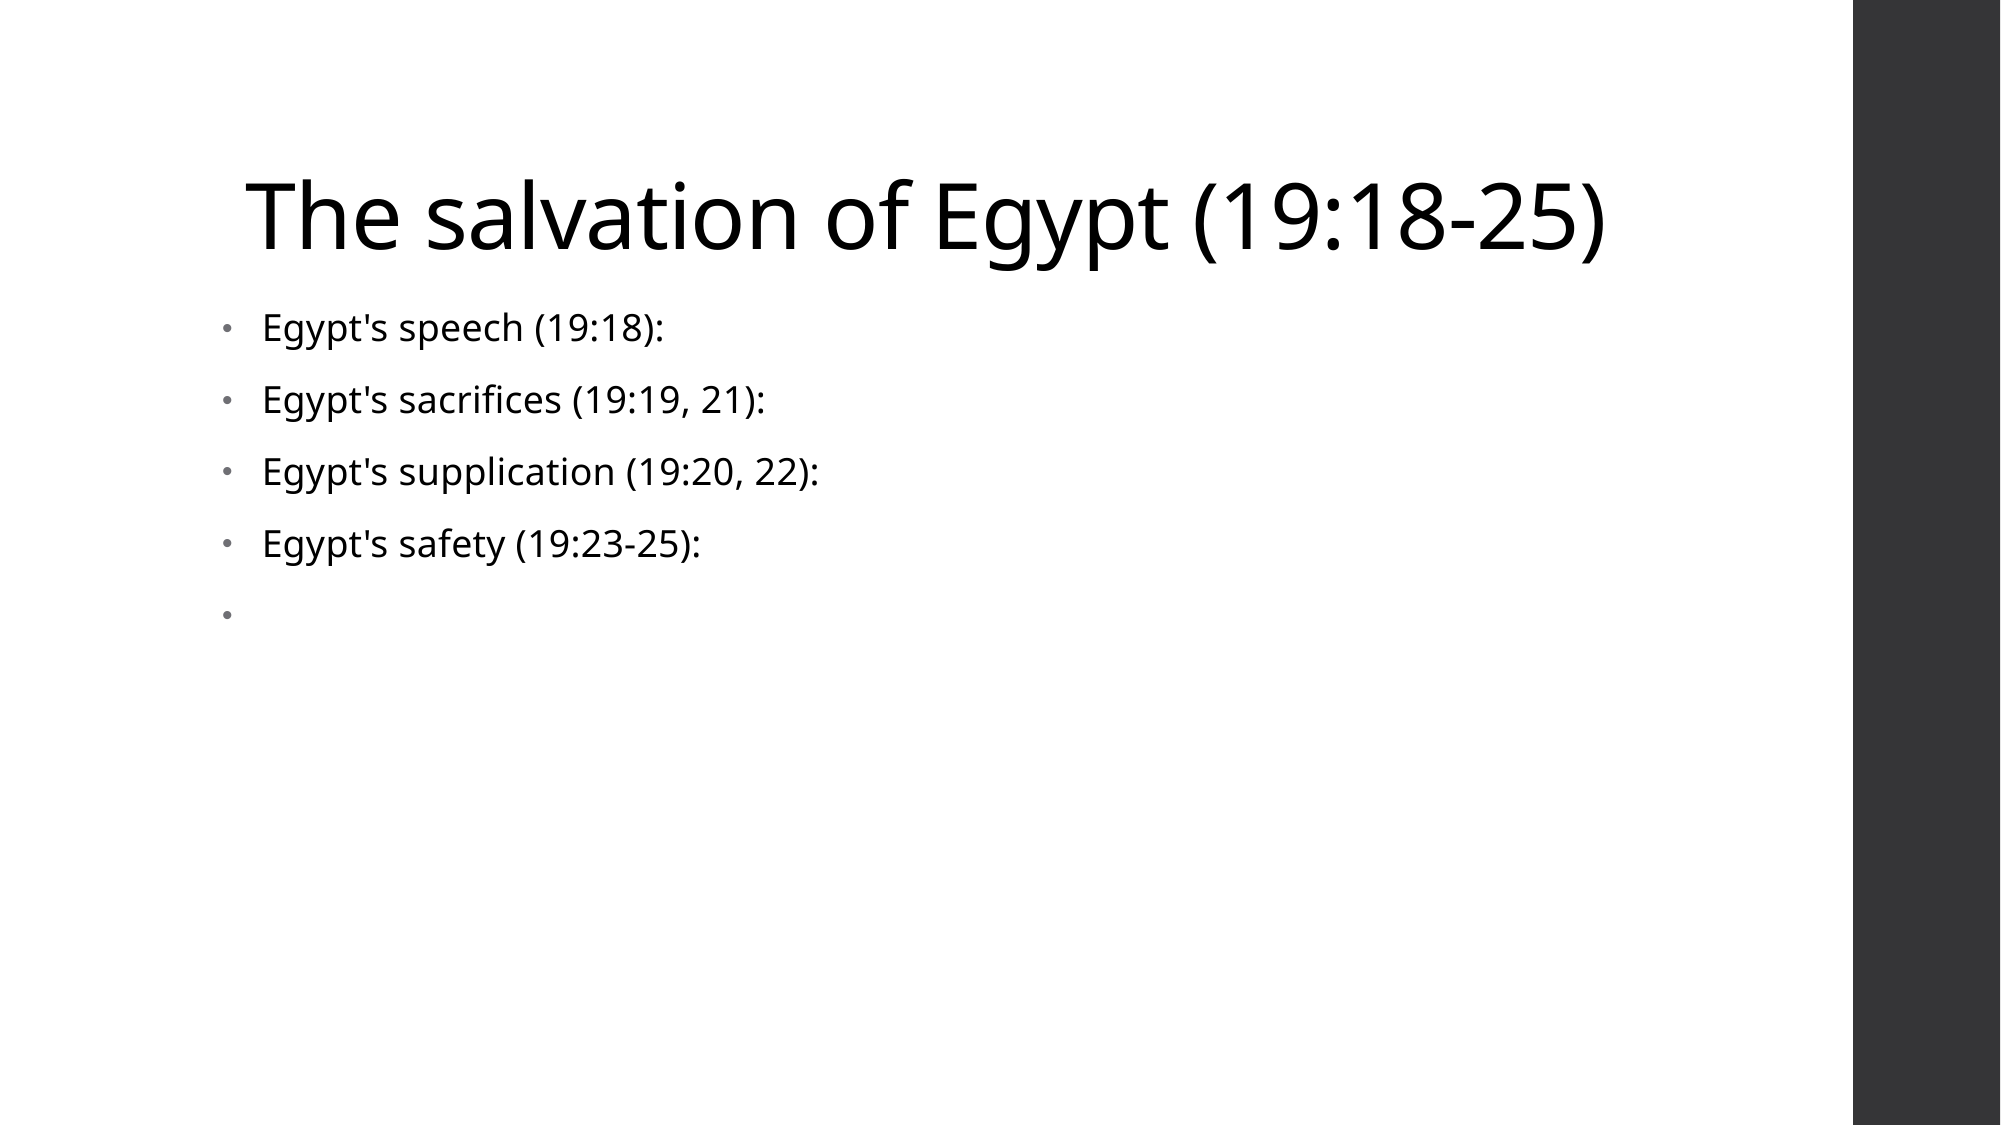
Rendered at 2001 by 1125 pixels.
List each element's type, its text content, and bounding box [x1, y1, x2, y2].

title The salvation of Egypt (19:18-25) [206, 60, 1797, 278]
list Egypt's speech (19:18): Egypt's sacrifices (19:19, 21): Egypt's supplication (19:20, 22): Egypt's safety (19:23-25): [206, 299, 1617, 1014]
